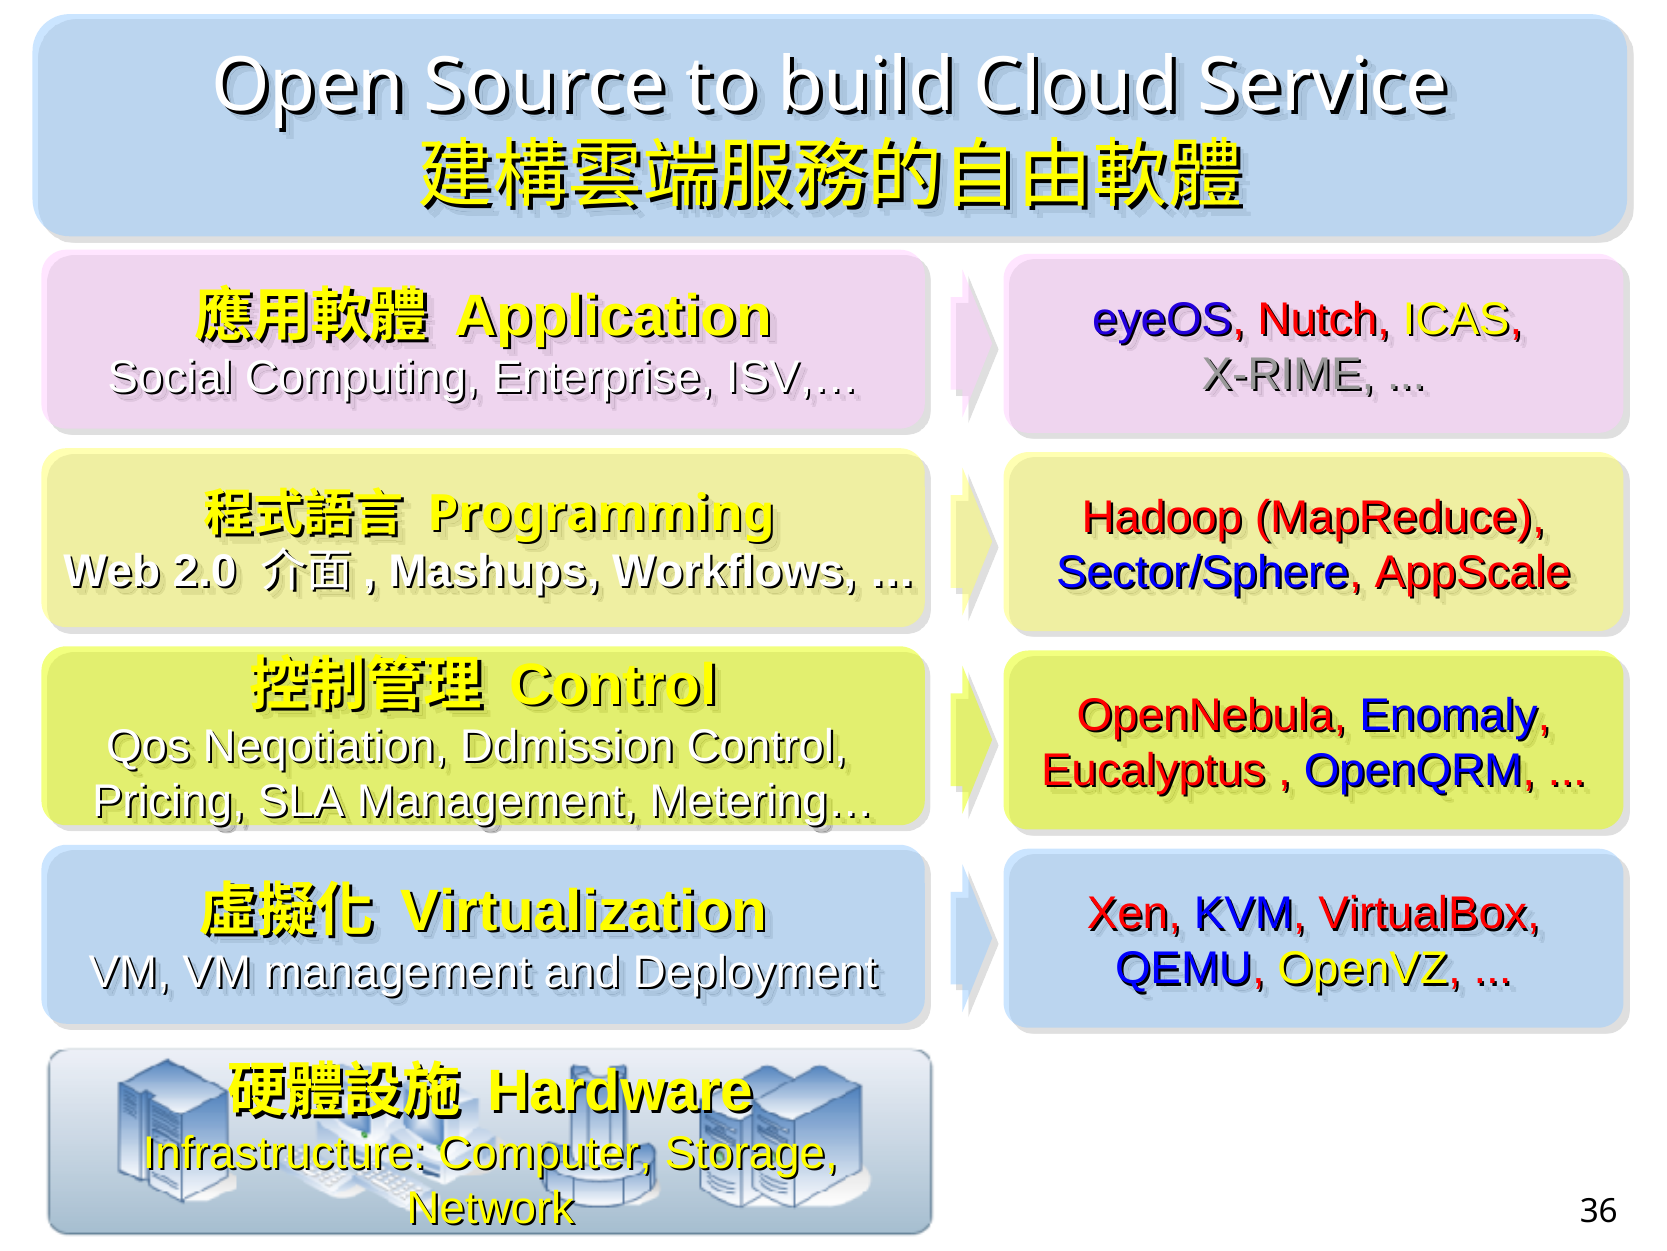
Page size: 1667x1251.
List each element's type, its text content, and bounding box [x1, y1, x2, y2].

text_box 控制管理 Control Qos Neqotiation, Ddmission Control, Pricing, SLA Management, Metering… [41, 646, 925, 826]
text_box [950, 665, 993, 814]
text_box [950, 269, 993, 418]
text_box [950, 467, 993, 616]
text_box 虛擬化 Virtualization VM, VM management and Deployment [41, 844, 925, 1024]
text_box 程式語言 Programming Web 2.0 介面, Mashups, Workflows, … [41, 448, 925, 628]
text_box eyeOS, Nutch, ICAS, X-RIME, ... [1003, 253, 1624, 433]
text_box Open Source to build Cloud Service 建構雲端服務的自由軟體 [32, 14, 1628, 237]
text_box Hadoop (MapReduce), Sector/Sphere, AppScale [1003, 452, 1624, 632]
text_box 硬體設施 Hardware Infrastructure: Computer, Storage, Network [41, 1043, 940, 1242]
text_box Xen, KVM, VirtualBox, QEMU, OpenVZ, ... [1003, 848, 1624, 1028]
text_box 應用軟體 Application Social Computing, Enterprise, ISV,… [41, 249, 925, 429]
text_box OpenNebula, Enomaly, Eucalyptus , OpenQRM, ... [1003, 650, 1624, 830]
text_box [950, 864, 993, 1013]
